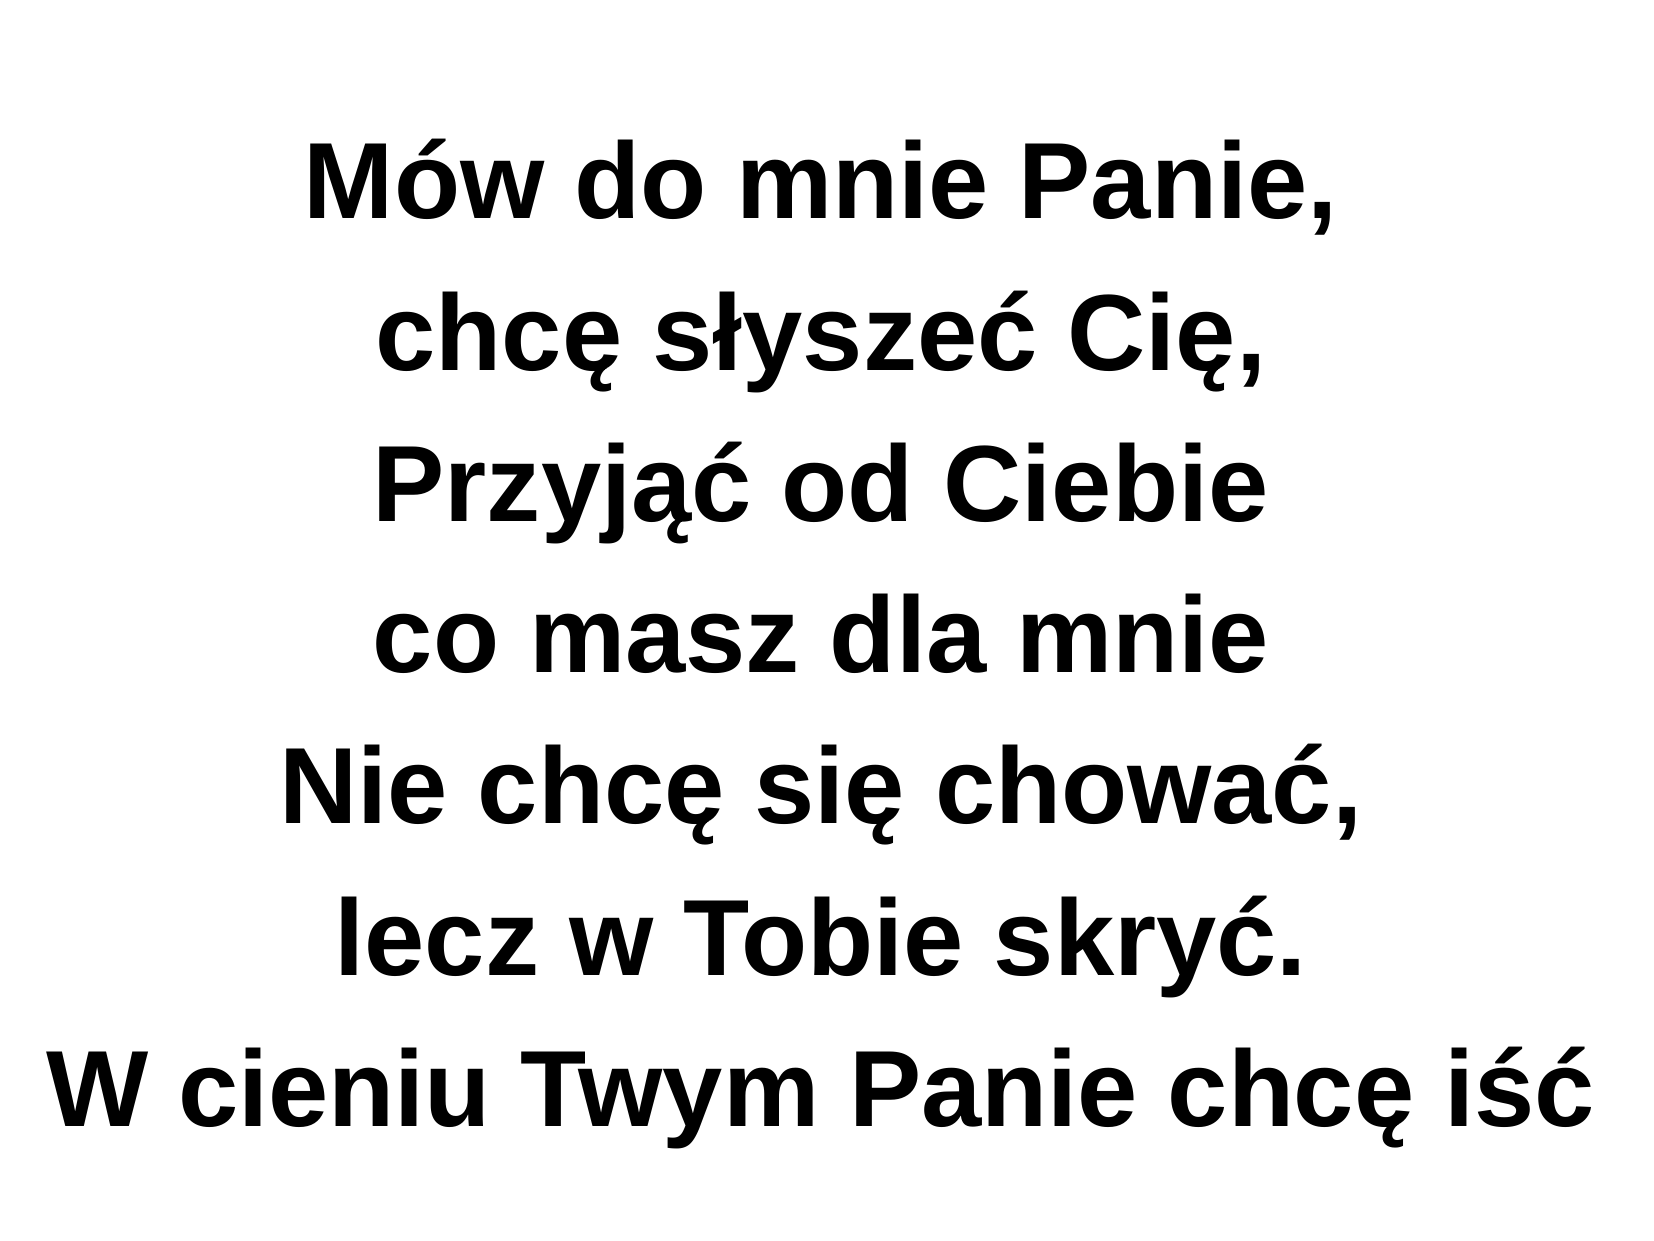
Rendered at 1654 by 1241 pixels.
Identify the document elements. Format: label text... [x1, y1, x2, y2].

subtitle Mów do mnie Panie, chcę słyszeć Cię, Przyjąć od Ciebie co masz dla mnie Nie chcę się chować, lecz w Tobie skryć. W cieniu Twym Panie chcę iść [0, 0, 1642, 1241]
